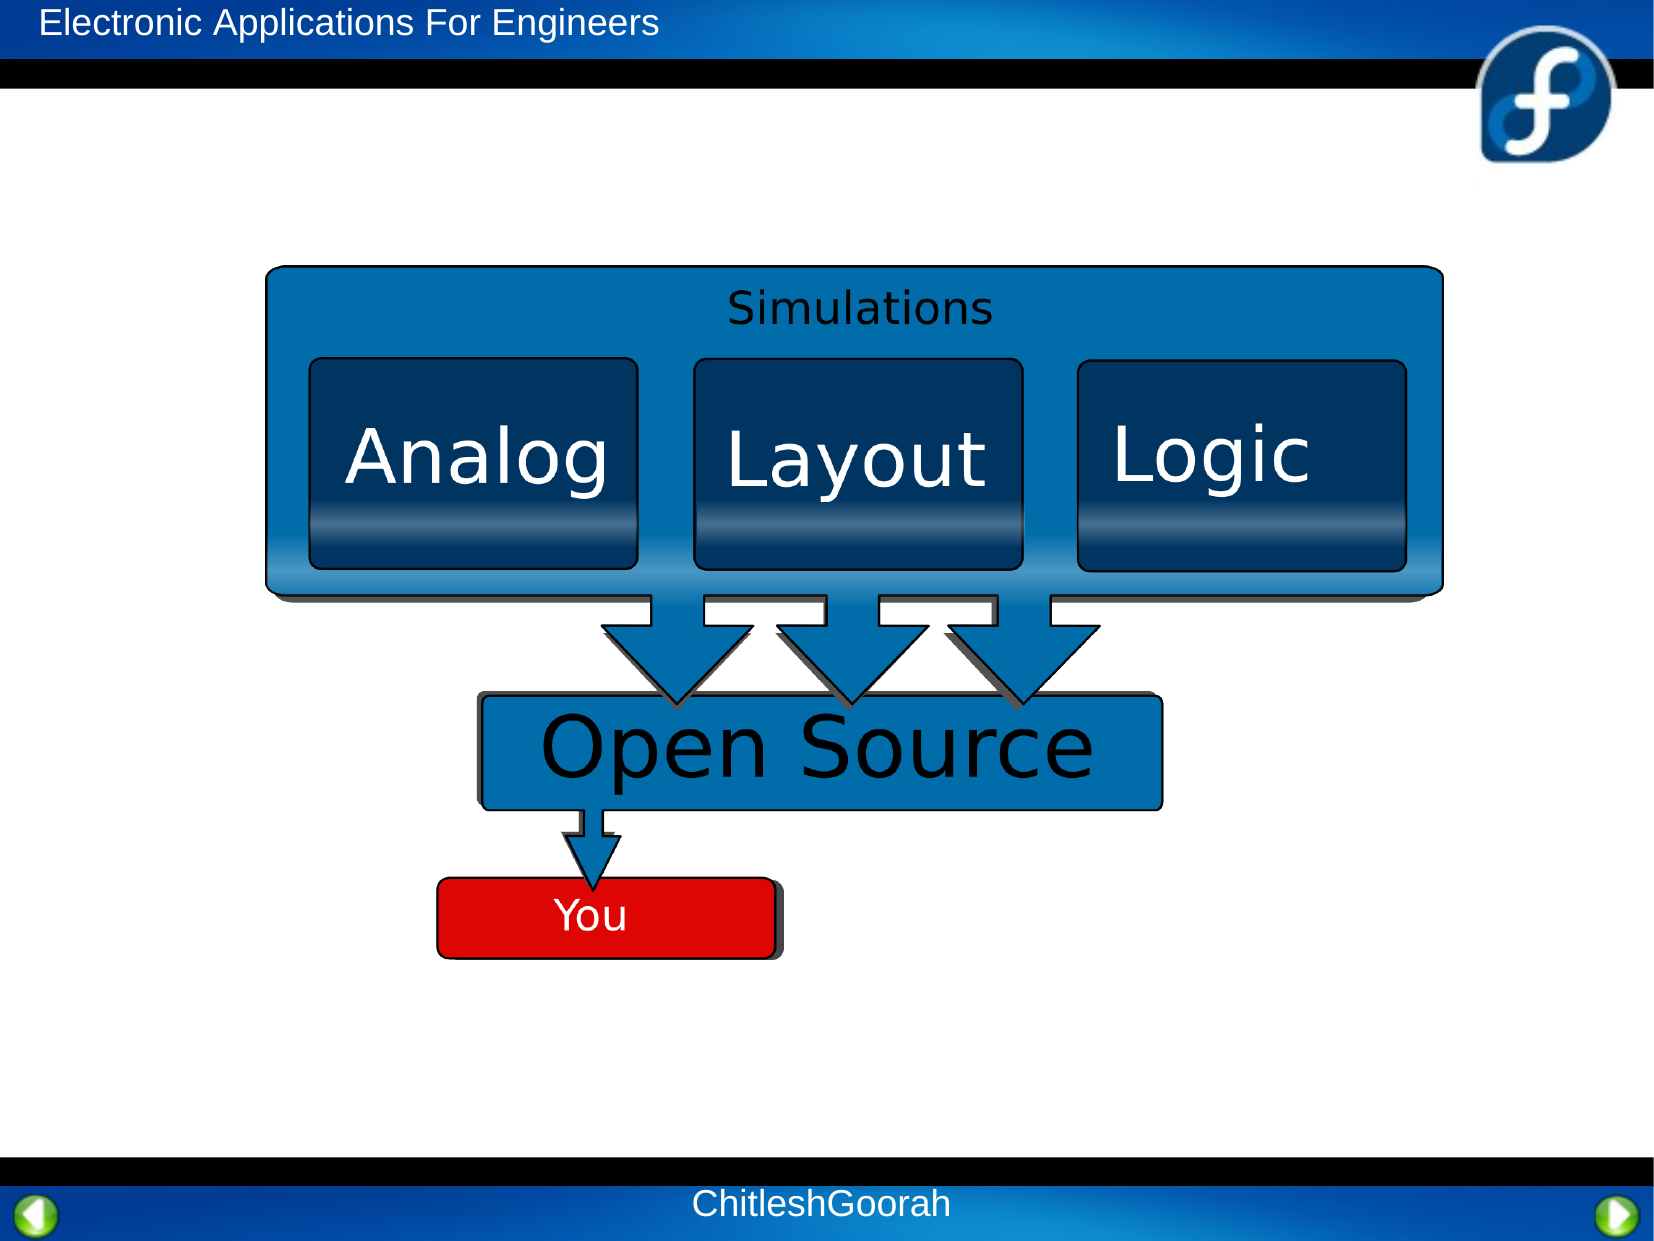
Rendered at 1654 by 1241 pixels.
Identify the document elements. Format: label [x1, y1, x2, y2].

picture [0, 1186, 1654, 1241]
picture [936, 1198, 945, 1213]
picture [0, 0, 1654, 960]
picture [914, 1206, 924, 1210]
